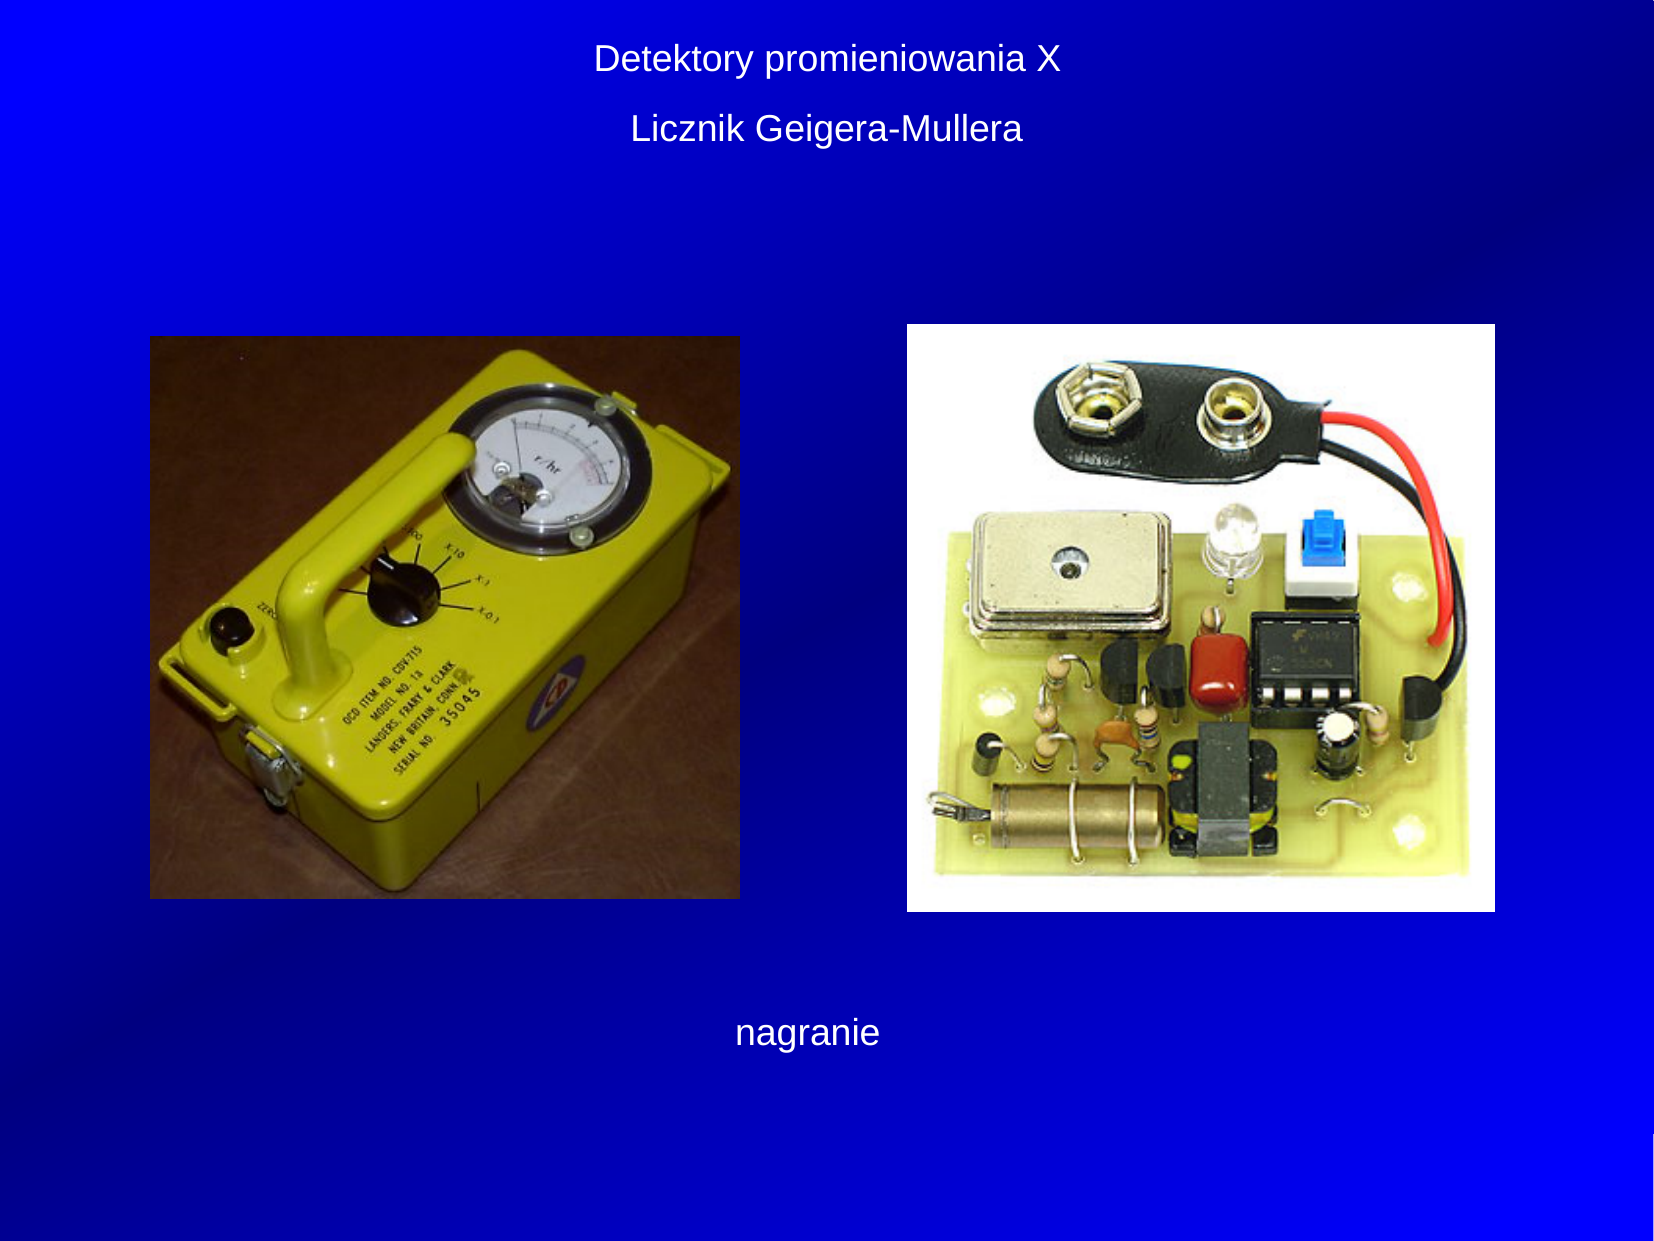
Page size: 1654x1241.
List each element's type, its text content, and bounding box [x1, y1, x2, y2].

text_box Licznik Geigera-Mullera [615, 100, 1039, 158]
picture [907, 324, 1495, 912]
text_box Detektory promieniowania X [578, 29, 1077, 87]
text_box nagranie [720, 1003, 896, 1061]
picture [150, 336, 740, 899]
